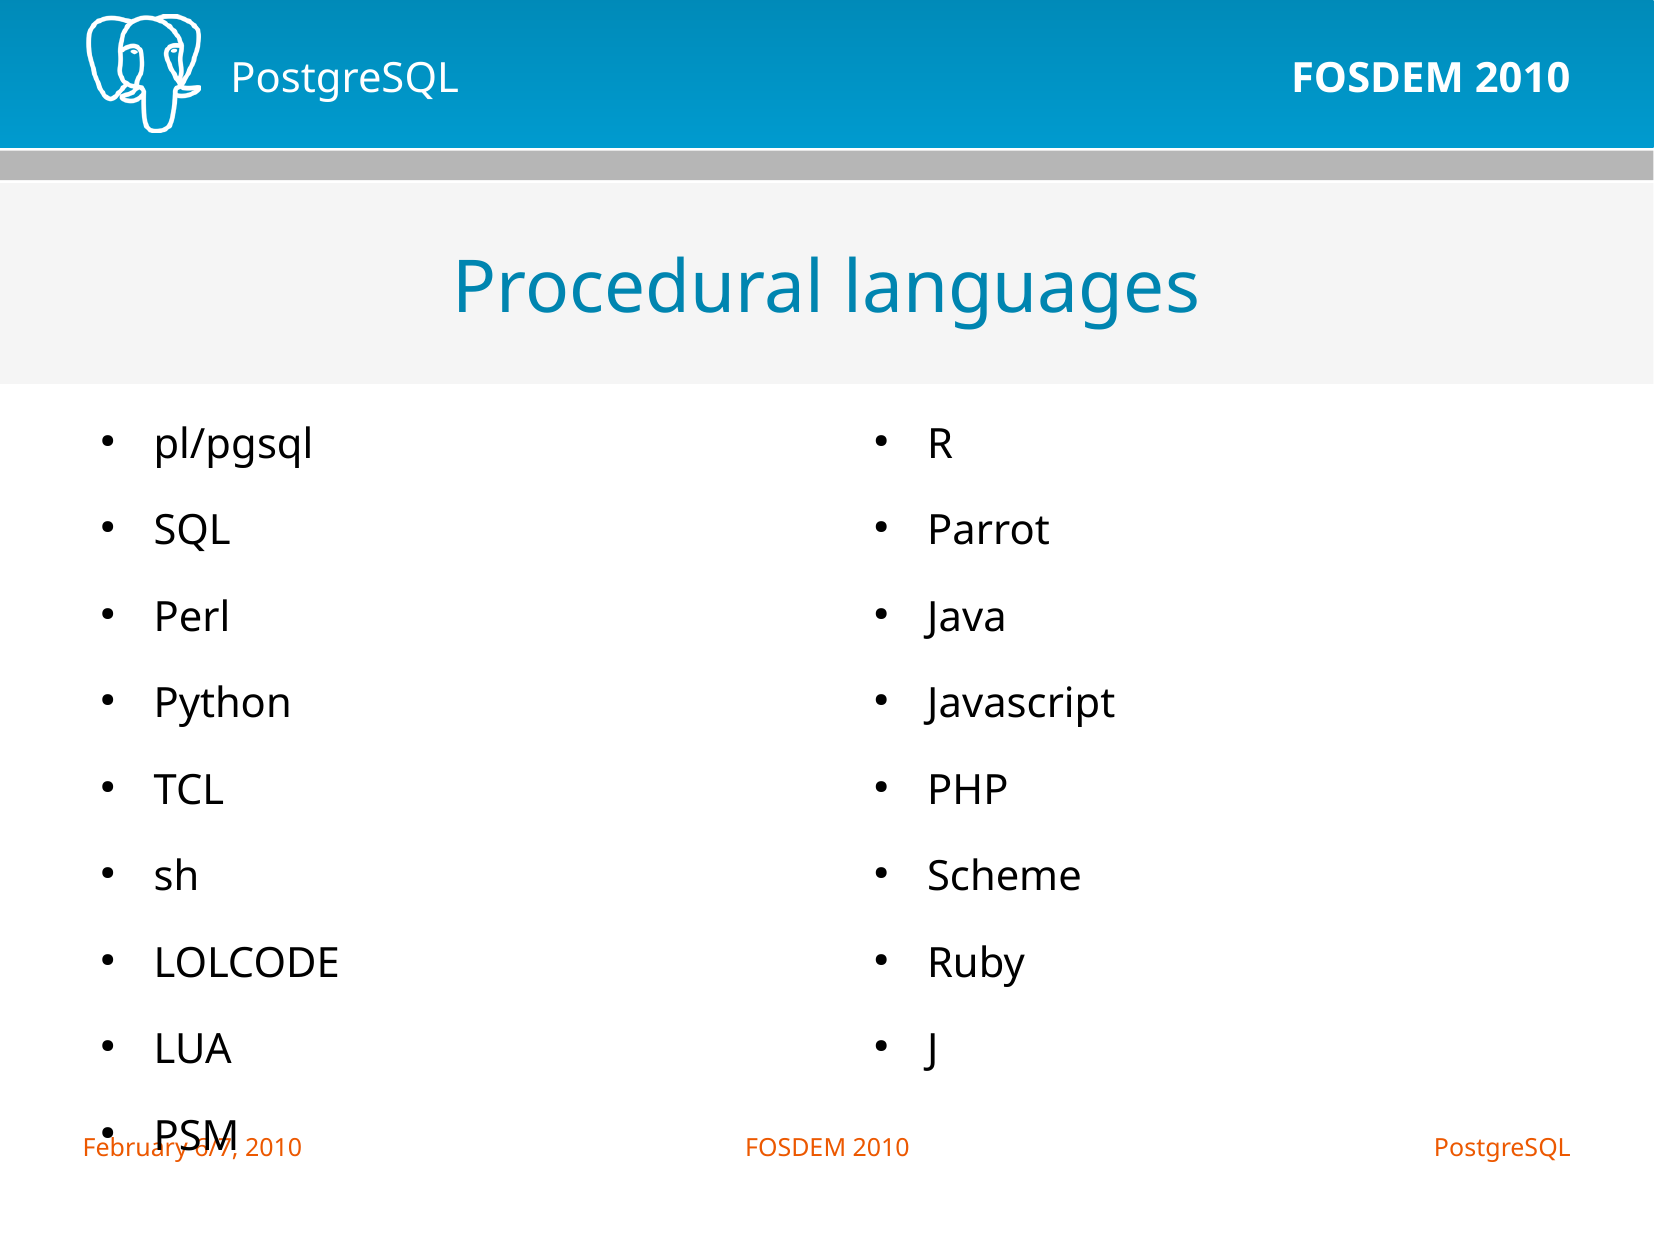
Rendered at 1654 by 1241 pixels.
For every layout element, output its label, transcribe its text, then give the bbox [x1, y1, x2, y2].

title Procedural languages [82, 208, 1571, 362]
picture [87, 15, 200, 132]
list R Parrot Java Javascript PHP Scheme Ruby J [856, 413, 1571, 1218]
list pl/pgsql SQL Perl Python TCL sh LOLCODE LUA PSM [82, 413, 798, 1218]
